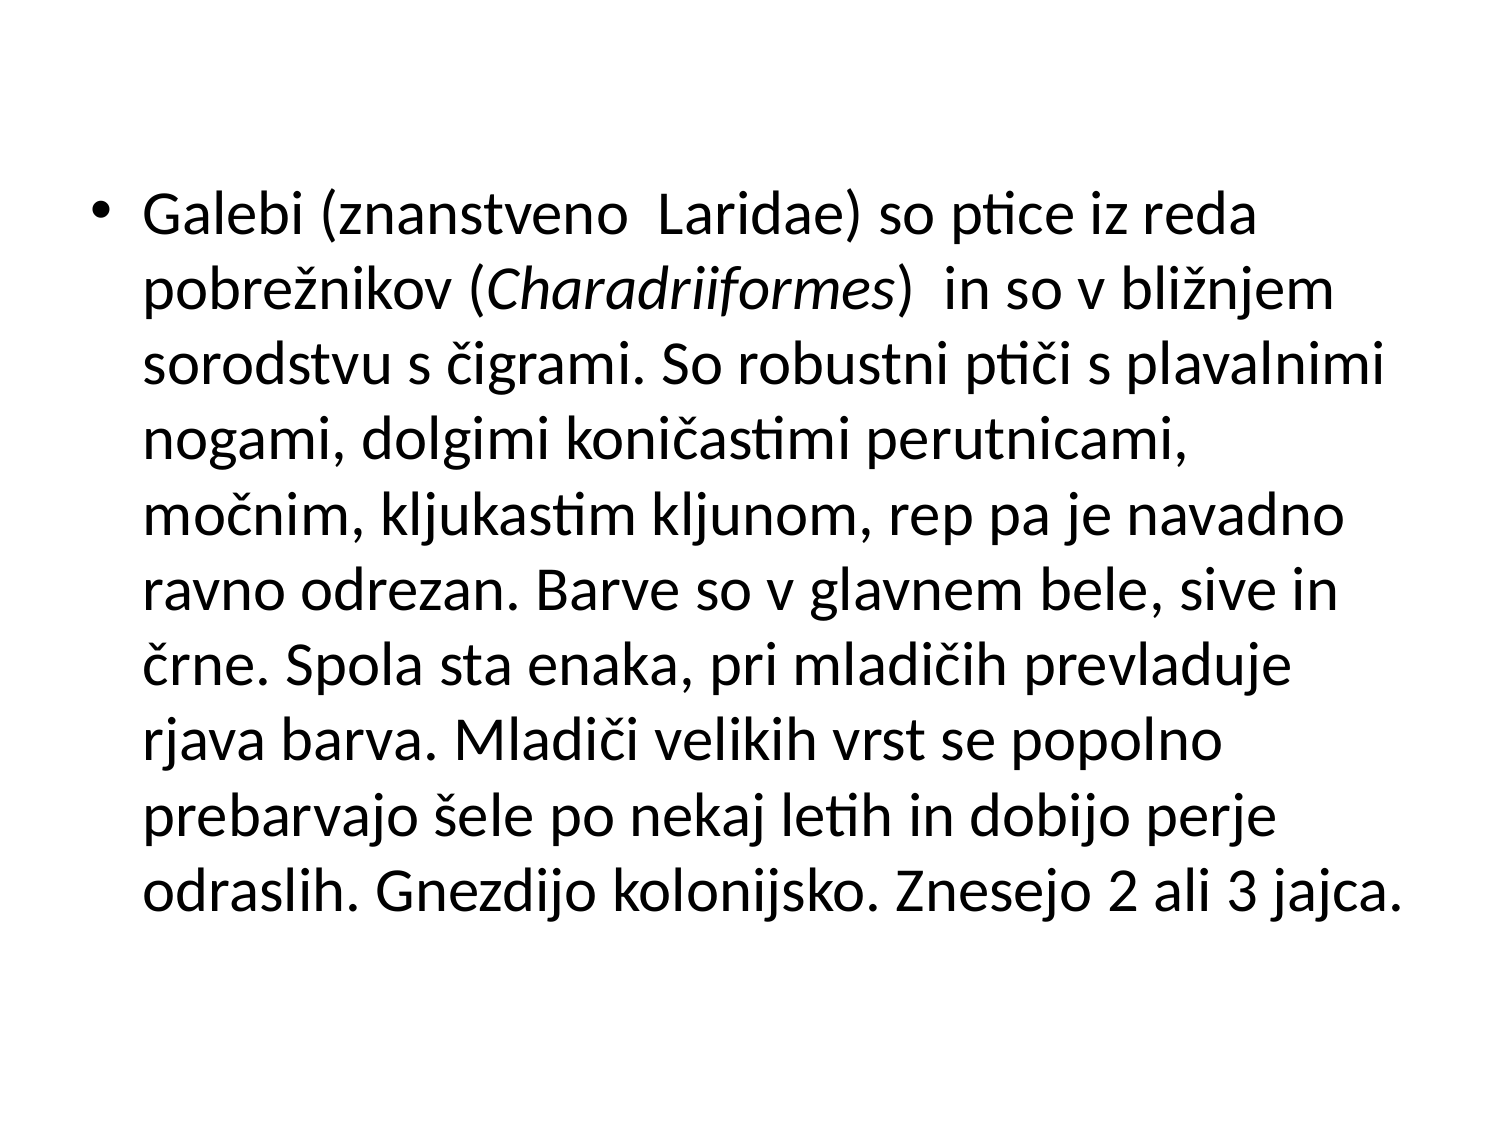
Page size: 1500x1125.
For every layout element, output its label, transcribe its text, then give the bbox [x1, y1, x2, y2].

list Galebi (znanstveno Laridae) so ptice iz reda pobrežnikov (Charadriiformes) in so v bližnjem sorodstvu s čigrami. So robustni ptiči s plavalnimi nogami, dolgimi koničastimi perutnicami, močnim, kljukastim kljunom, rep pa je navadno ravno odrezan. Barve so v glavnem bele, sive in črne. Spola sta enaka, pri mladičih prevladuje rjava barva. Mladiči velikih vrst se popolno prebarvajo šele po nekaj letih in dobijo perje odraslih. Gnezdijo kolonijsko. Znesejo 2 ali 3 jajca. [75, 164, 1425, 1005]
